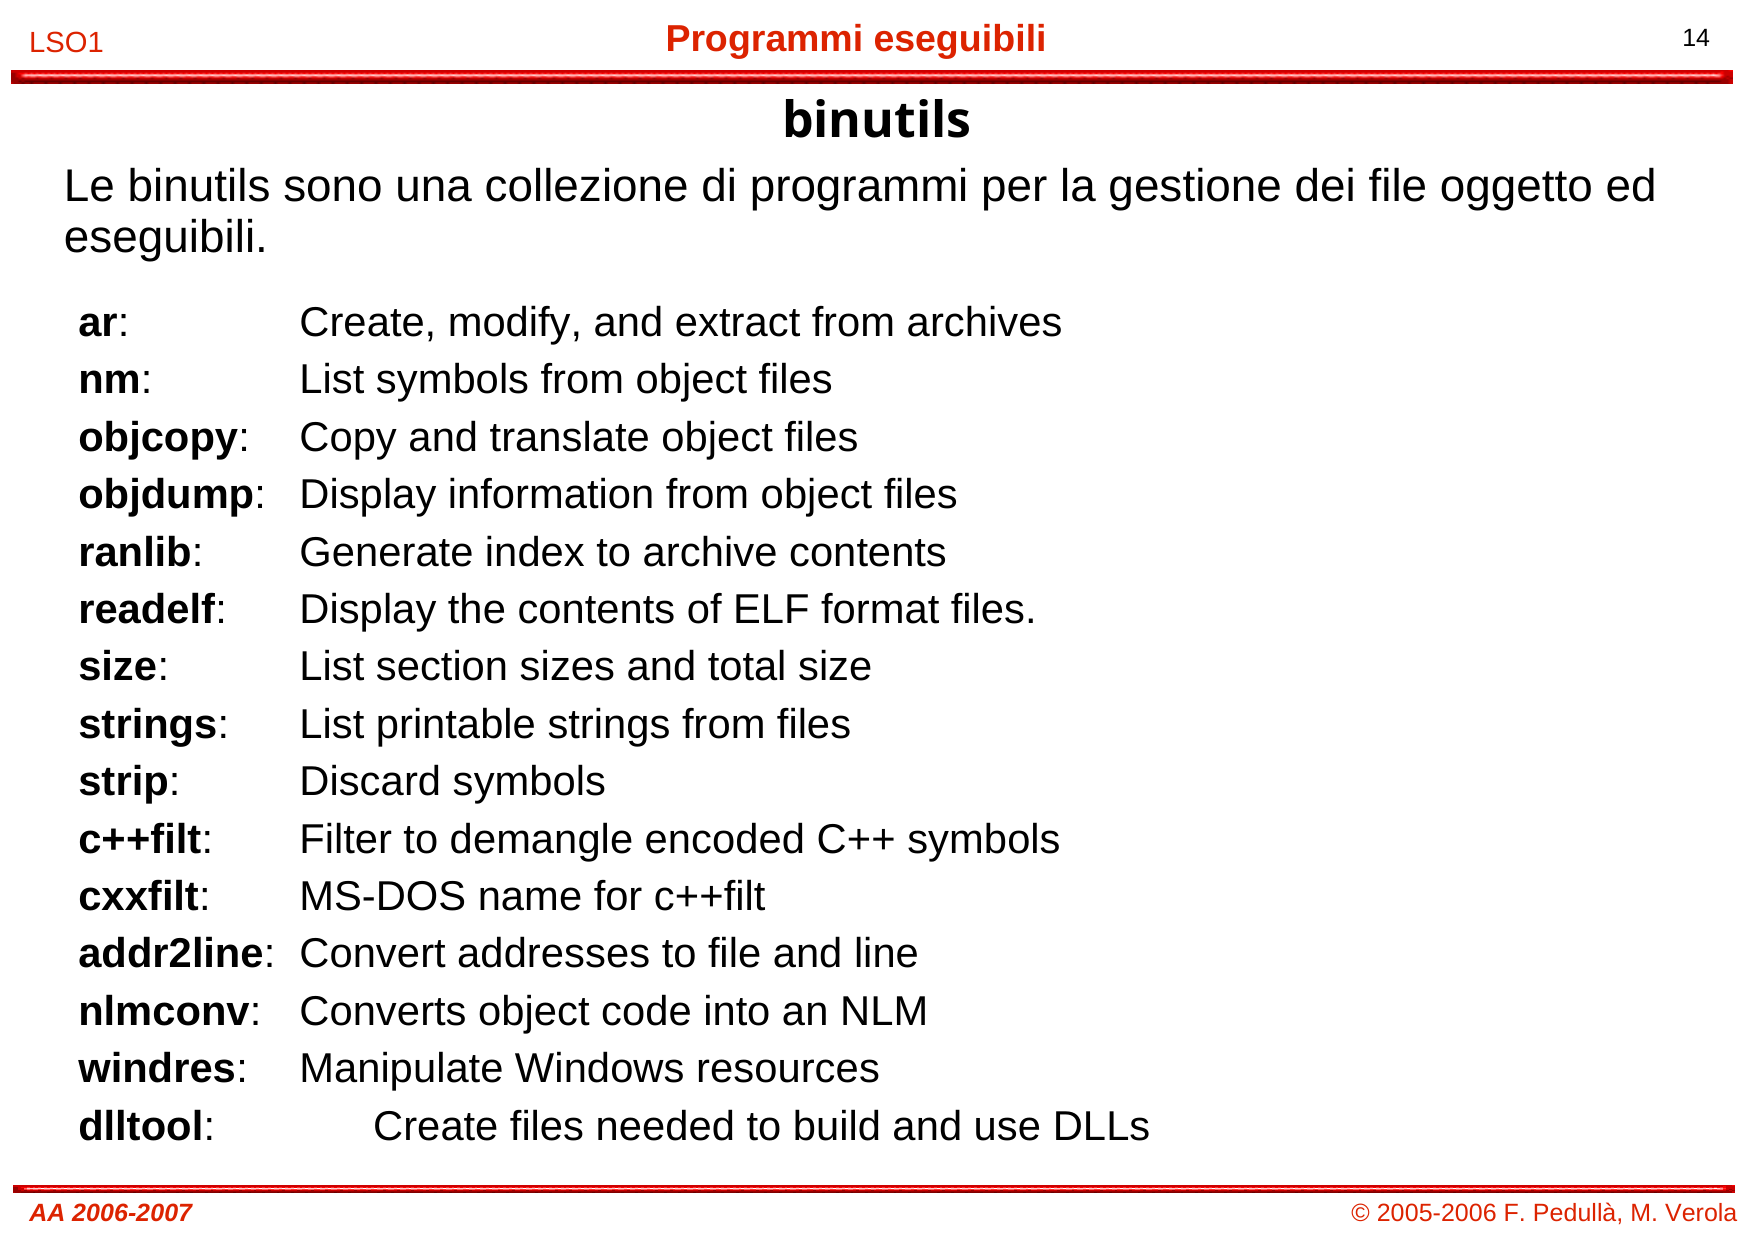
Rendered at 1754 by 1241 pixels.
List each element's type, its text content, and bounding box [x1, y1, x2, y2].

list ar: Create, modify, and extract from archives nm: List symbols from object files objcopy: Copy and translate object files objdump: Display information from object files ranlib: Generate index to archive contents readelf: Display the contents of ELF format files. size: List section sizes and total size strings: List printable strings from files strip: Discard symbols c++filt: Filter to demangle encoded C++ symbols cxxfilt: MS-DOS name for c++filt addr2line: Convert addresses to file and line nlmconv: Converts object code into an NLM windres: Manipulate Windows resources dlltool: Create files needed to build and use DLLs [61, 282, 1636, 1158]
title Le binutils sono una collezione di programmi per la gestione dei file oggetto ed eseguibili. [63, 137, 1704, 285]
picture [13, 1185, 1735, 1193]
title binutils [389, 72, 1364, 137]
picture [11, 70, 1733, 84]
